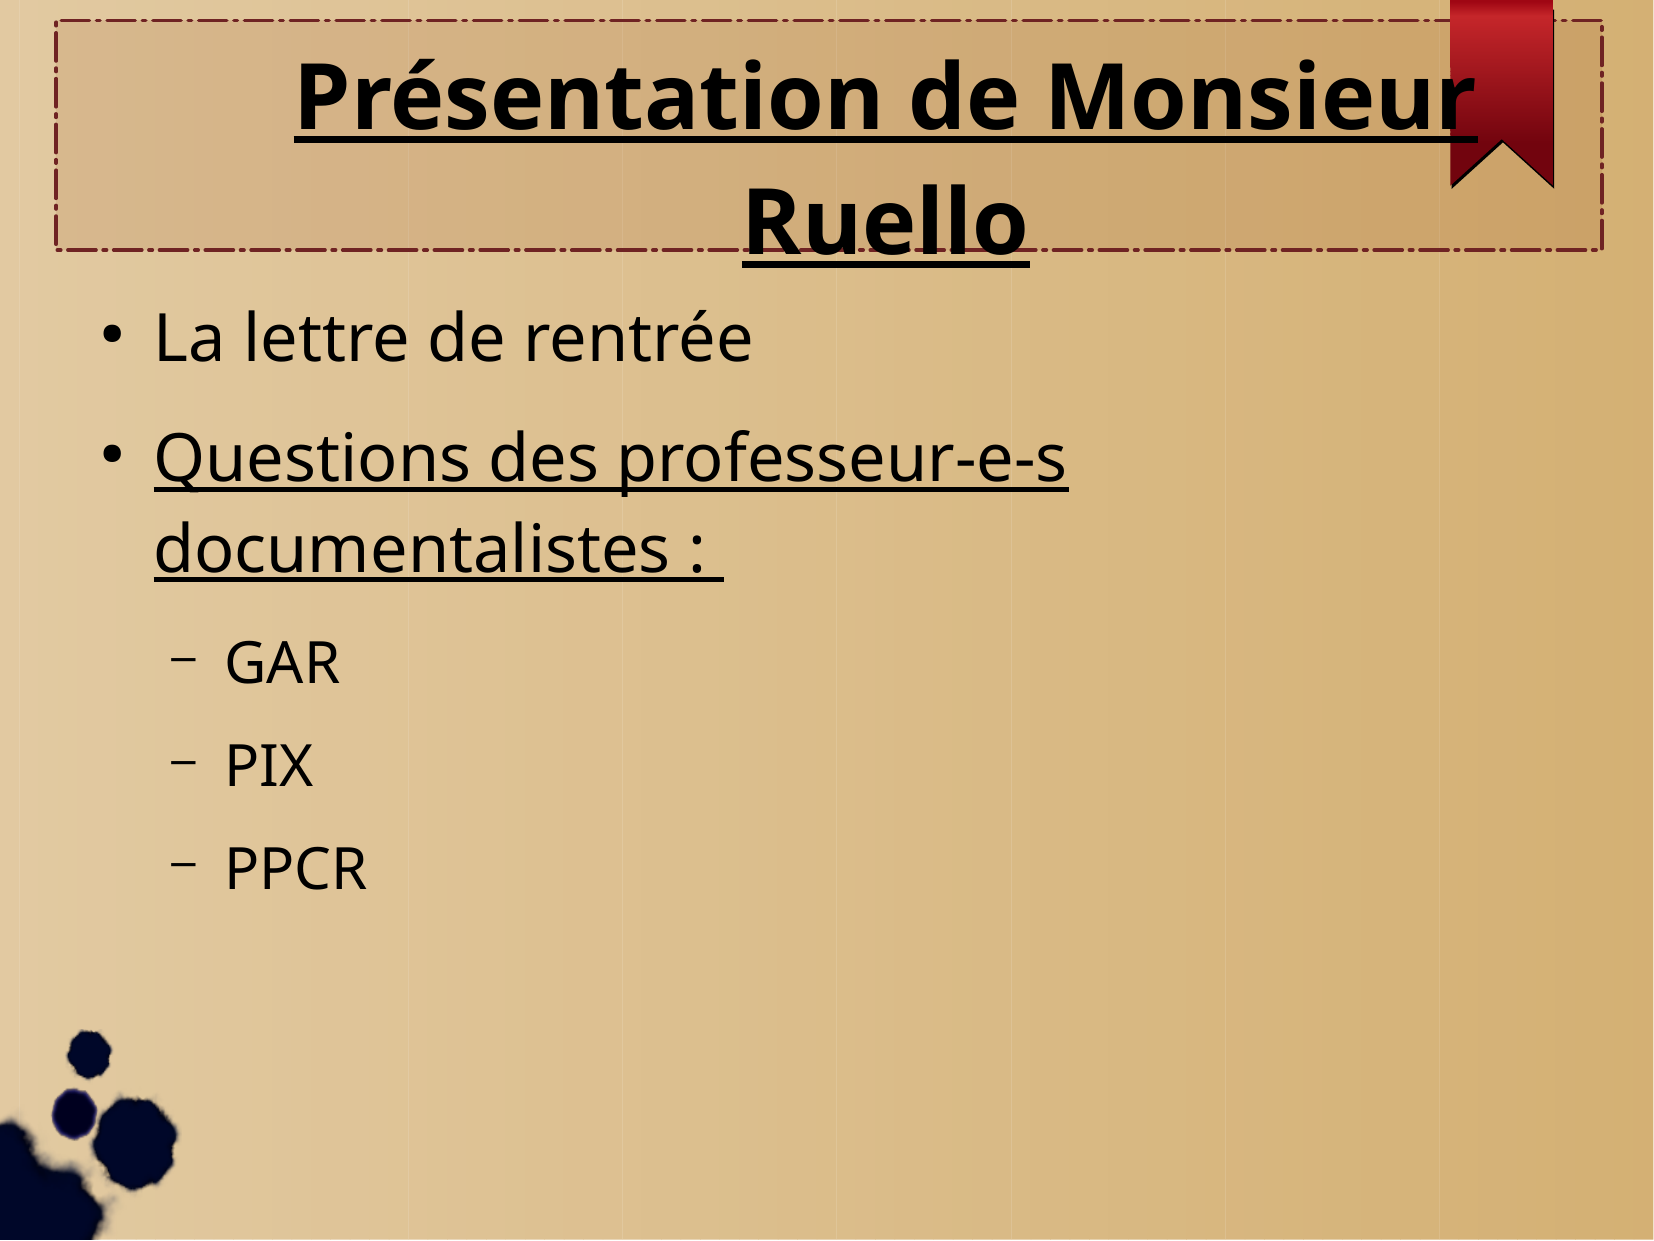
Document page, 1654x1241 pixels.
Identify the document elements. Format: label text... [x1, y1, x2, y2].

title Présentation de Monsieur Ruello [141, 52, 1630, 260]
list La lettre de rentrée Questions des professeur-e-s documentalistes : GAR PIX PPCR [82, 290, 1571, 1010]
